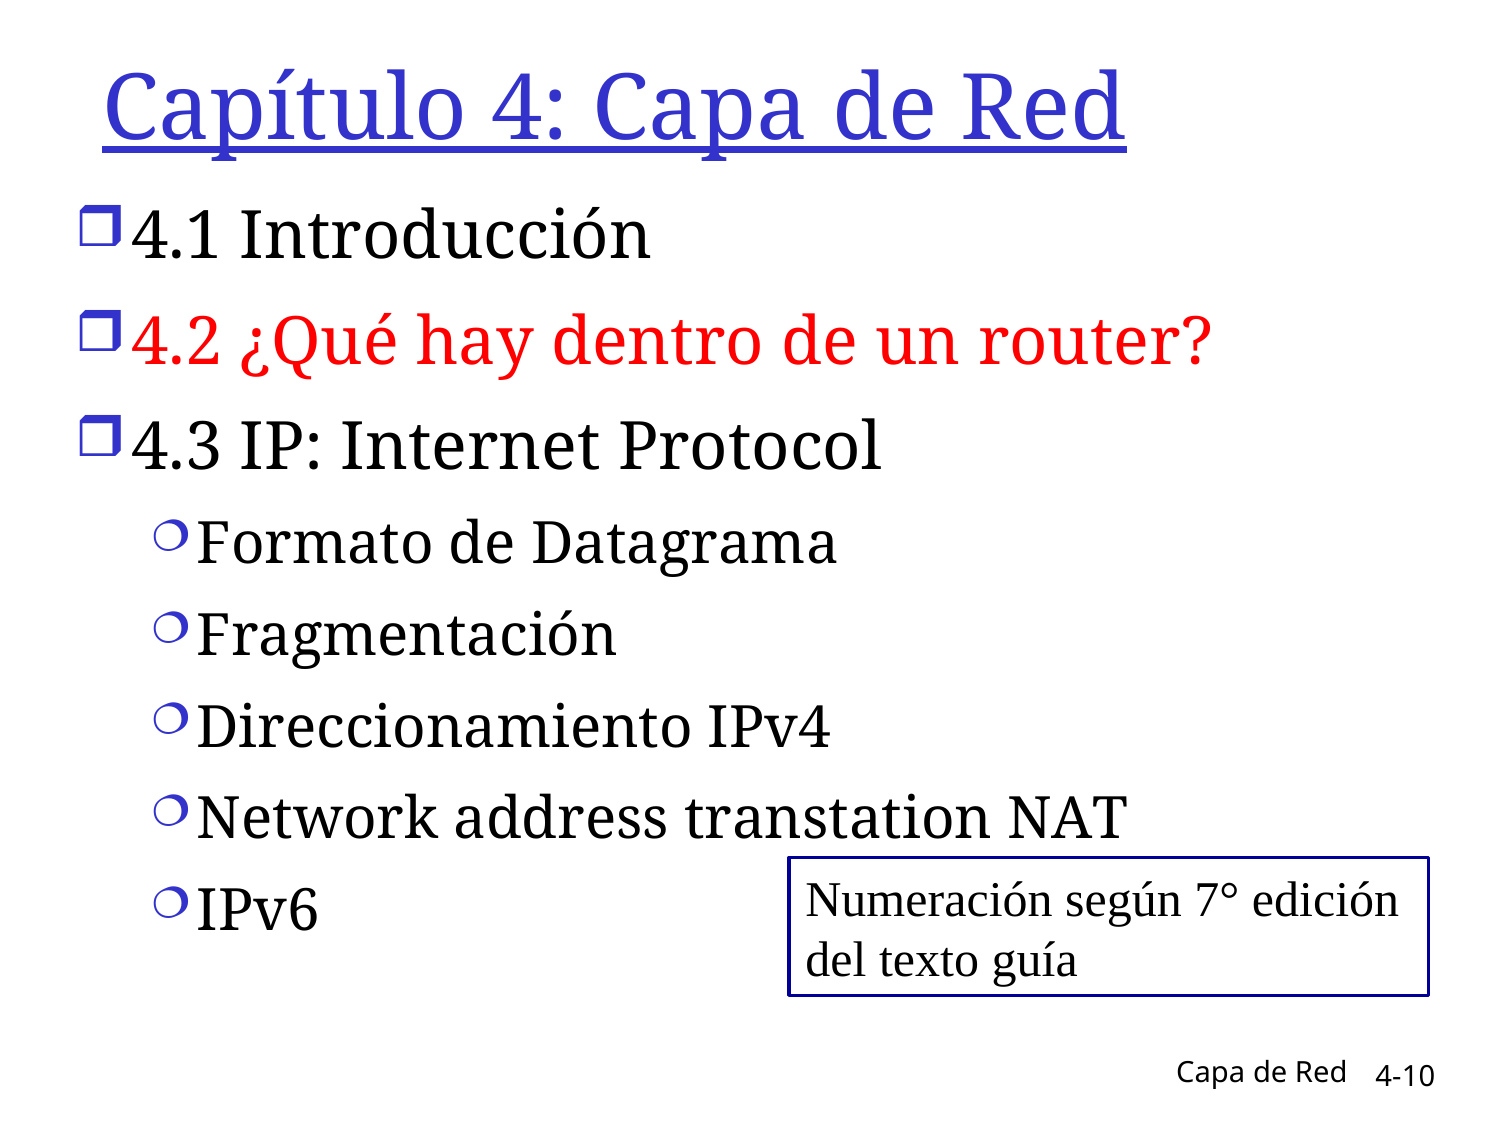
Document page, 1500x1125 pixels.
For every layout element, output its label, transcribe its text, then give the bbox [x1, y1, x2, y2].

list 4.1 Introducción 4.2 ¿Qué hay dentro de un router? 4.3 IP: Internet Protocol Formato de Datagrama Fragmentación Direccionamiento IPv4 Network address transtation NAT IPv6 [75, 187, 1463, 1051]
title Capítulo 4: Capa de Red [87, 23, 1426, 187]
text_box Numeración según 7° edición del texto guía [789, 857, 1429, 996]
